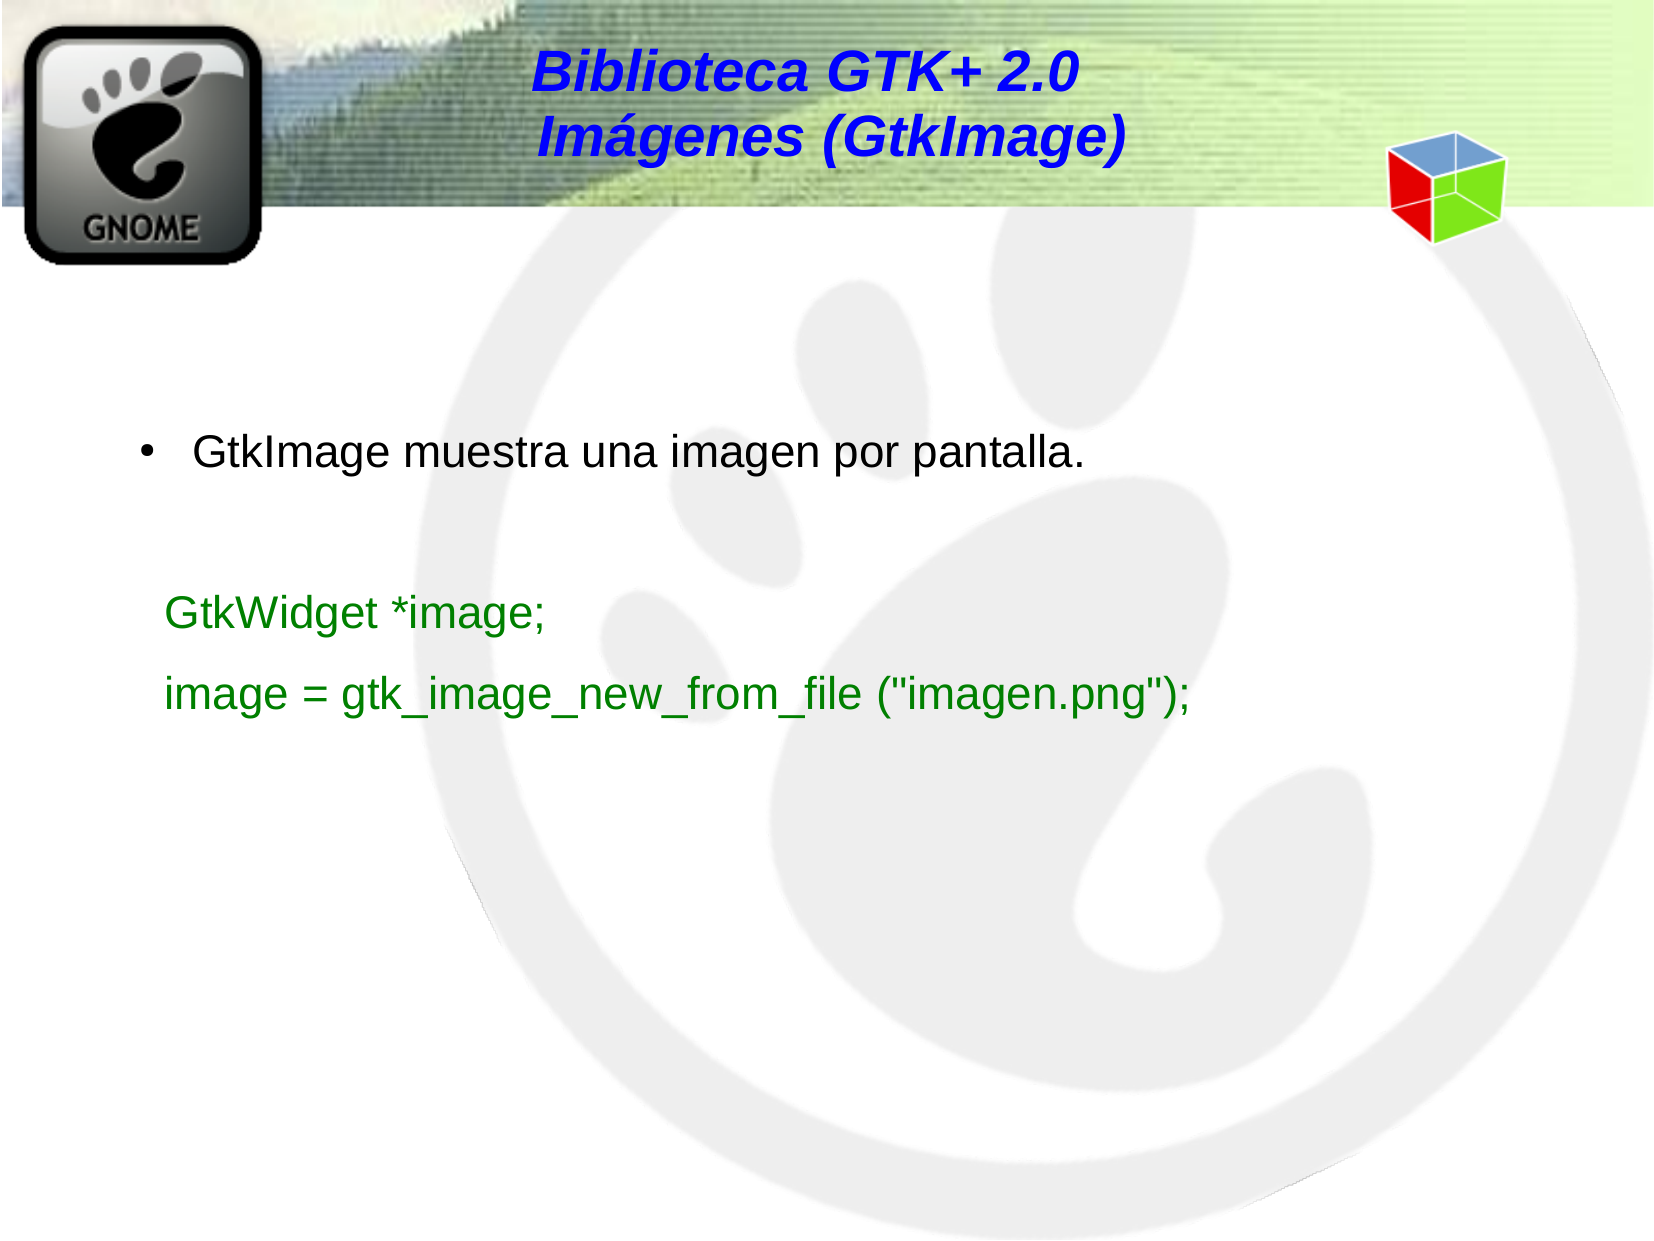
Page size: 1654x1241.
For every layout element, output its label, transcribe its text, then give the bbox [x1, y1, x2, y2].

title Biblioteca GTK+ 2.0 Imágenes (GtkImage) [236, 0, 1359, 208]
list GtkImage muestra una imagen por pantalla. GtkWidget *image; image = gtk_image_new_from_file ("imagen.png"); [121, 344, 1534, 1127]
picture [2, 0, 1654, 1240]
